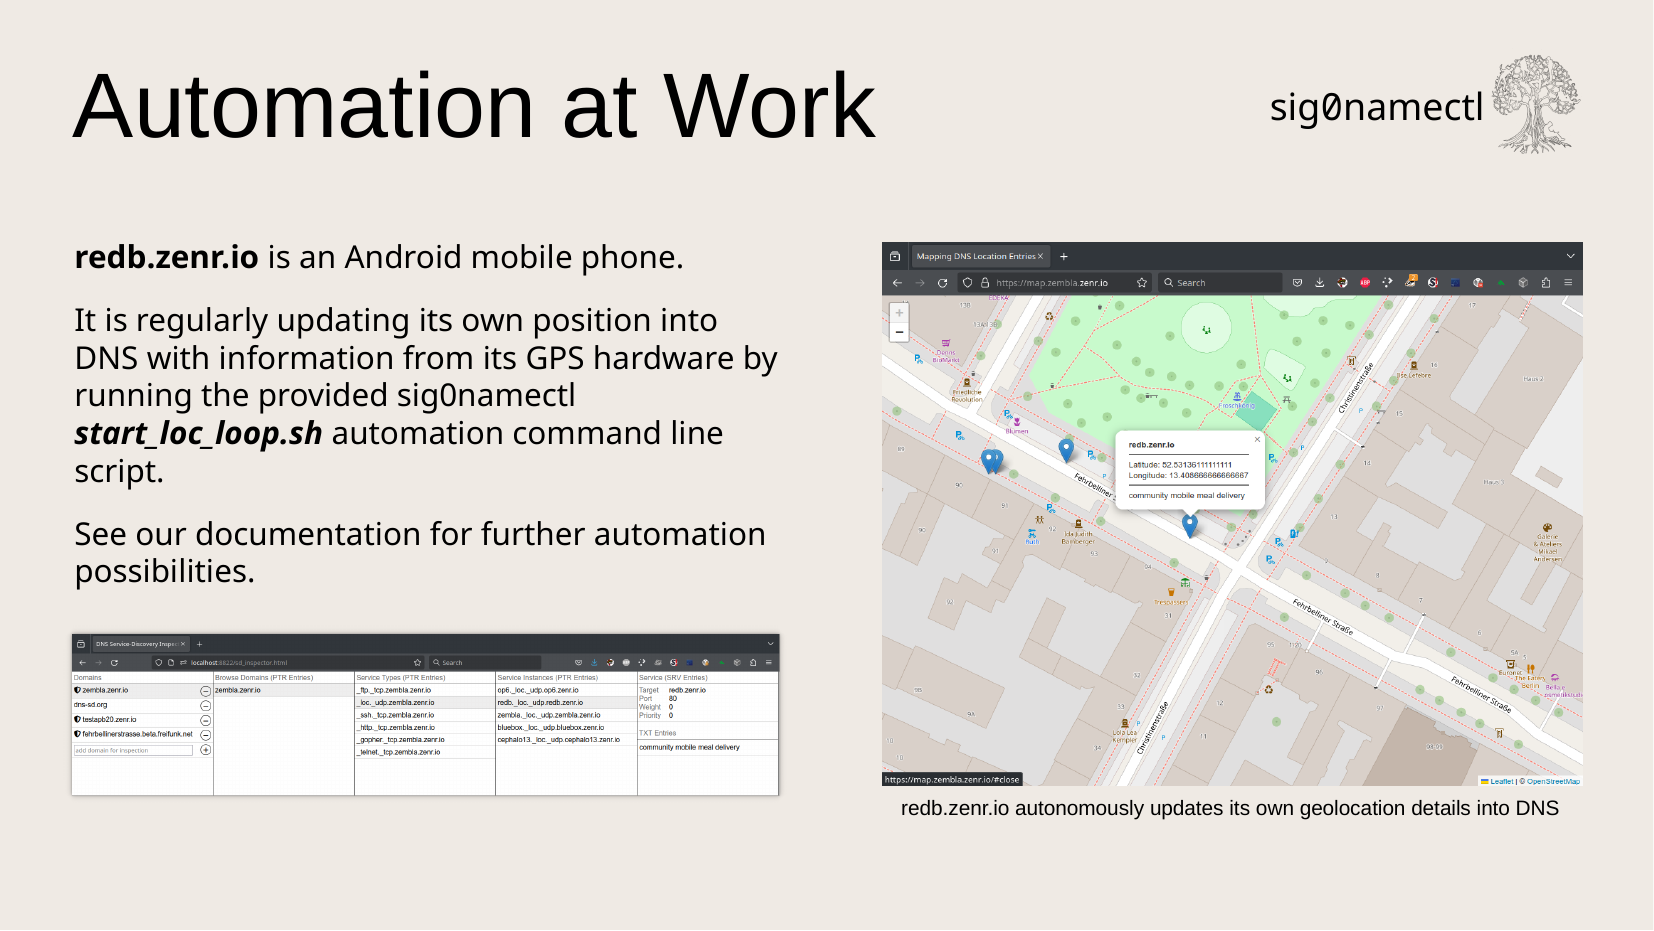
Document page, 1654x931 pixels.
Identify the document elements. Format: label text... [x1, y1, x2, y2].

text_box redb.zenr.io autonomously updates its own geolocation details into DNS [876, 789, 1585, 851]
title Automation at Work [72, 46, 1562, 166]
picture [882, 242, 1583, 786]
title sig0namectl [1269, 56, 1485, 156]
picture [63, 625, 788, 804]
picture [1489, 47, 1582, 160]
list redb.zenr.io is an Android mobile phone. It is regularly updating its own position into DNS with information from its GPS hardware by running the provided sig0namectl start_loc_loop.sh automation command line script. See our documentation for further automation possibilities. [74, 237, 784, 591]
